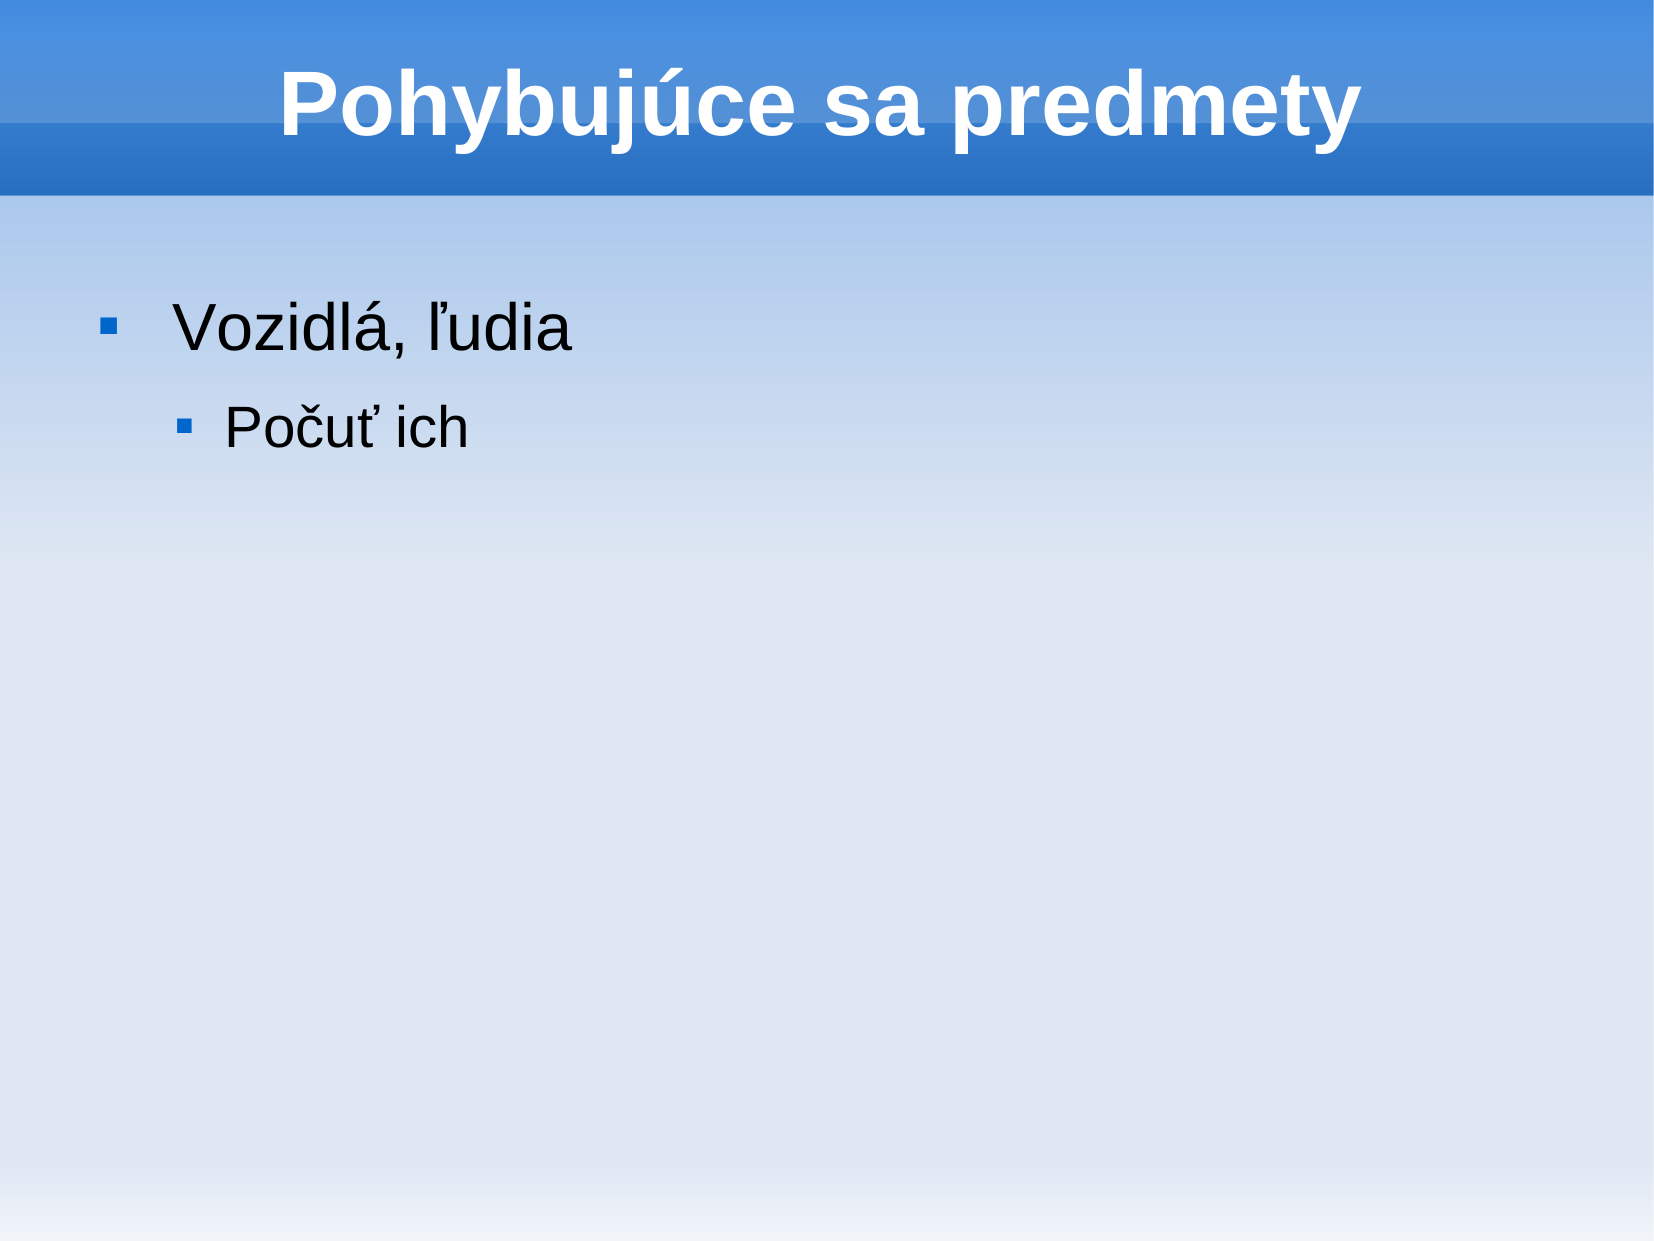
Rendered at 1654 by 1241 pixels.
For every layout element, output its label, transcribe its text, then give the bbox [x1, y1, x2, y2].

title Pohybujúce sa predmety [76, 7, 1565, 200]
picture [0, 0, 1654, 1241]
list Vozidlá, ľudia Počuť ich [82, 290, 1571, 1094]
